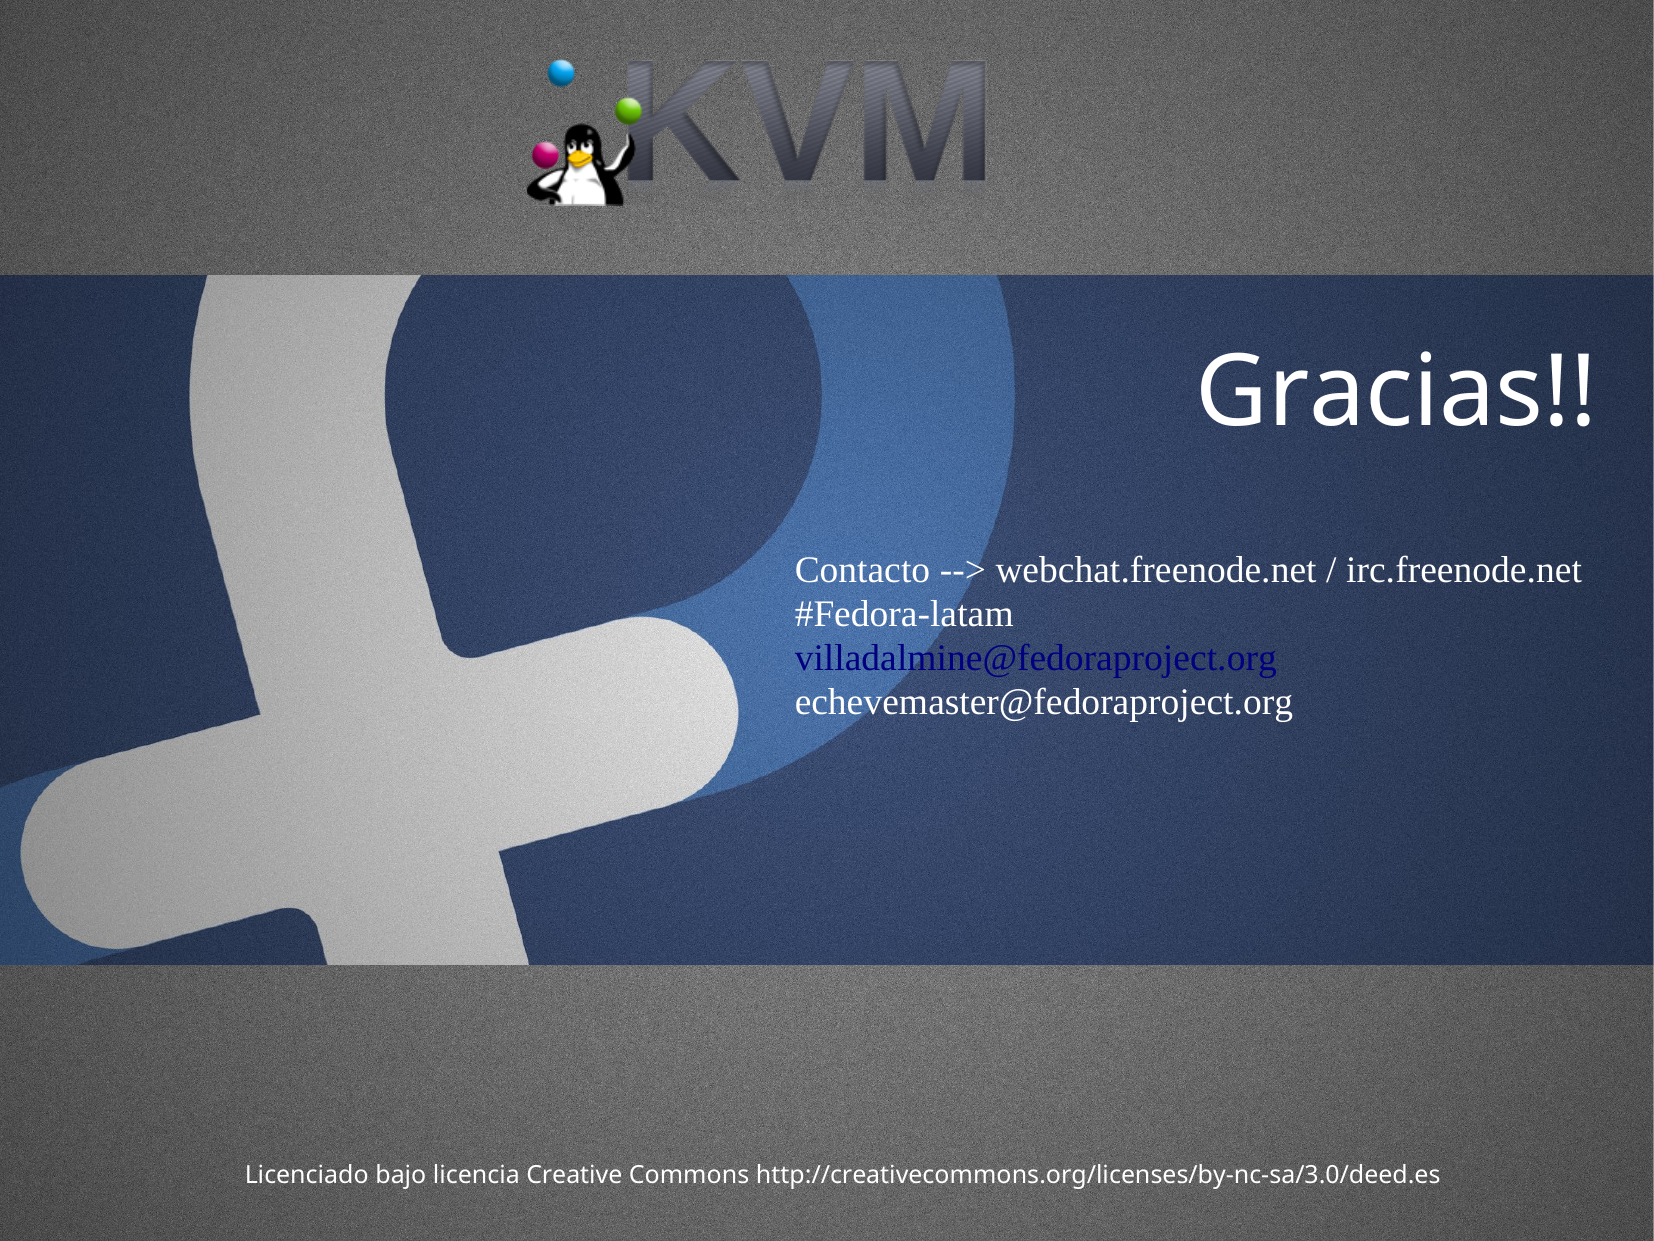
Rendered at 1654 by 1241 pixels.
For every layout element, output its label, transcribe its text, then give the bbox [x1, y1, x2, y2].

text_box Licenciado bajo licencia Creative Commons http://creativecommons.org/licenses/by-nc-sa/3.0/deed.es [74, 1126, 1613, 1197]
text_box Gracias!! [22, 330, 1598, 448]
text_box Contacto --> webchat.freenode.net / irc.freenode.net #Fedora-latam villadalmine@fedoraproject.org echevemaster@fedoraproject.org [780, 540, 1621, 732]
picture [0, 0, 1654, 1241]
